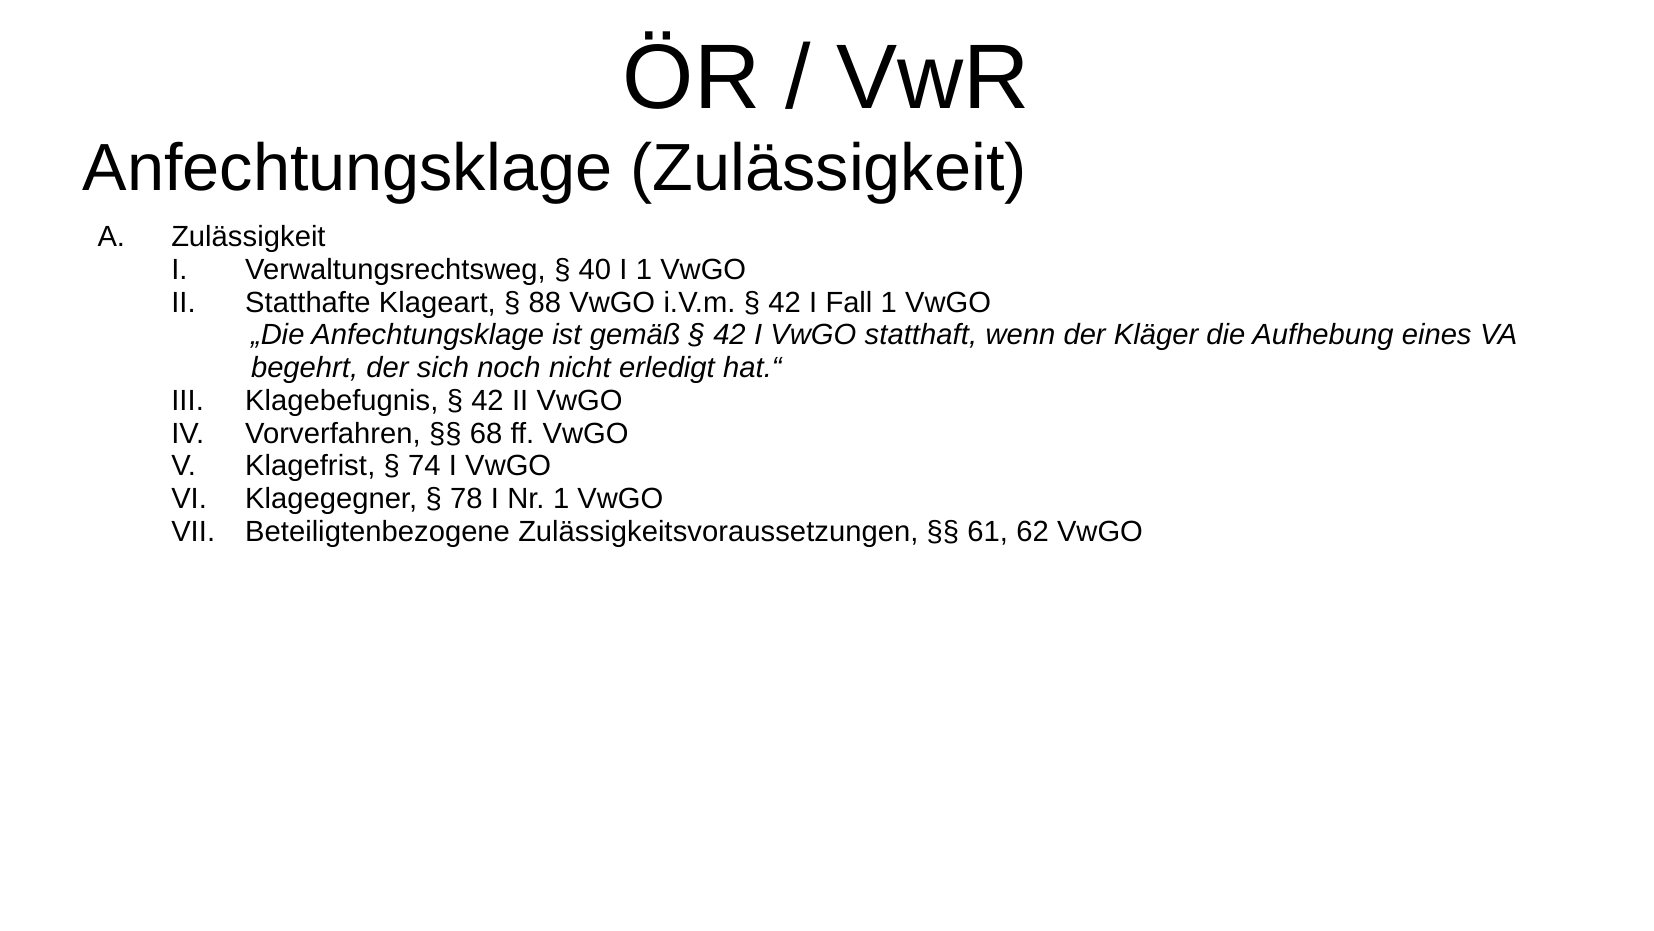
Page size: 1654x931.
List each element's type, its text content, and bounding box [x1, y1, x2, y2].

title ÖR / VwR [82, 23, 1571, 129]
text_box A. Zulässigkeit I. Verwaltungsrechtsweg, § 40 I 1 VwGO II. Statthafte Klageart, § 88 VwGO i.V.m. § 42 I Fall 1 VwGO „Die Anfechtungsklage ist gemäß § 42 I VwGO statthaft, wenn der Kläger die Aufhebung eines VA begehrt, der sich noch nicht erledigt hat.“ III. Klagebefugnis, § 42 II VwGO IV. Vorverfahren, §§ 68 ff. VwGO V. Klagefrist, § 74 I VwGO VI. Klagegegner, § 78 I Nr. 1 VwGO VII. Beteiligtenbezogene Zulässigkeitsvoraussetzungen, §§ 61, 62 VwGO [82, 212, 1571, 839]
list Anfechtungsklage (Zulässigkeit) [82, 129, 1571, 212]
